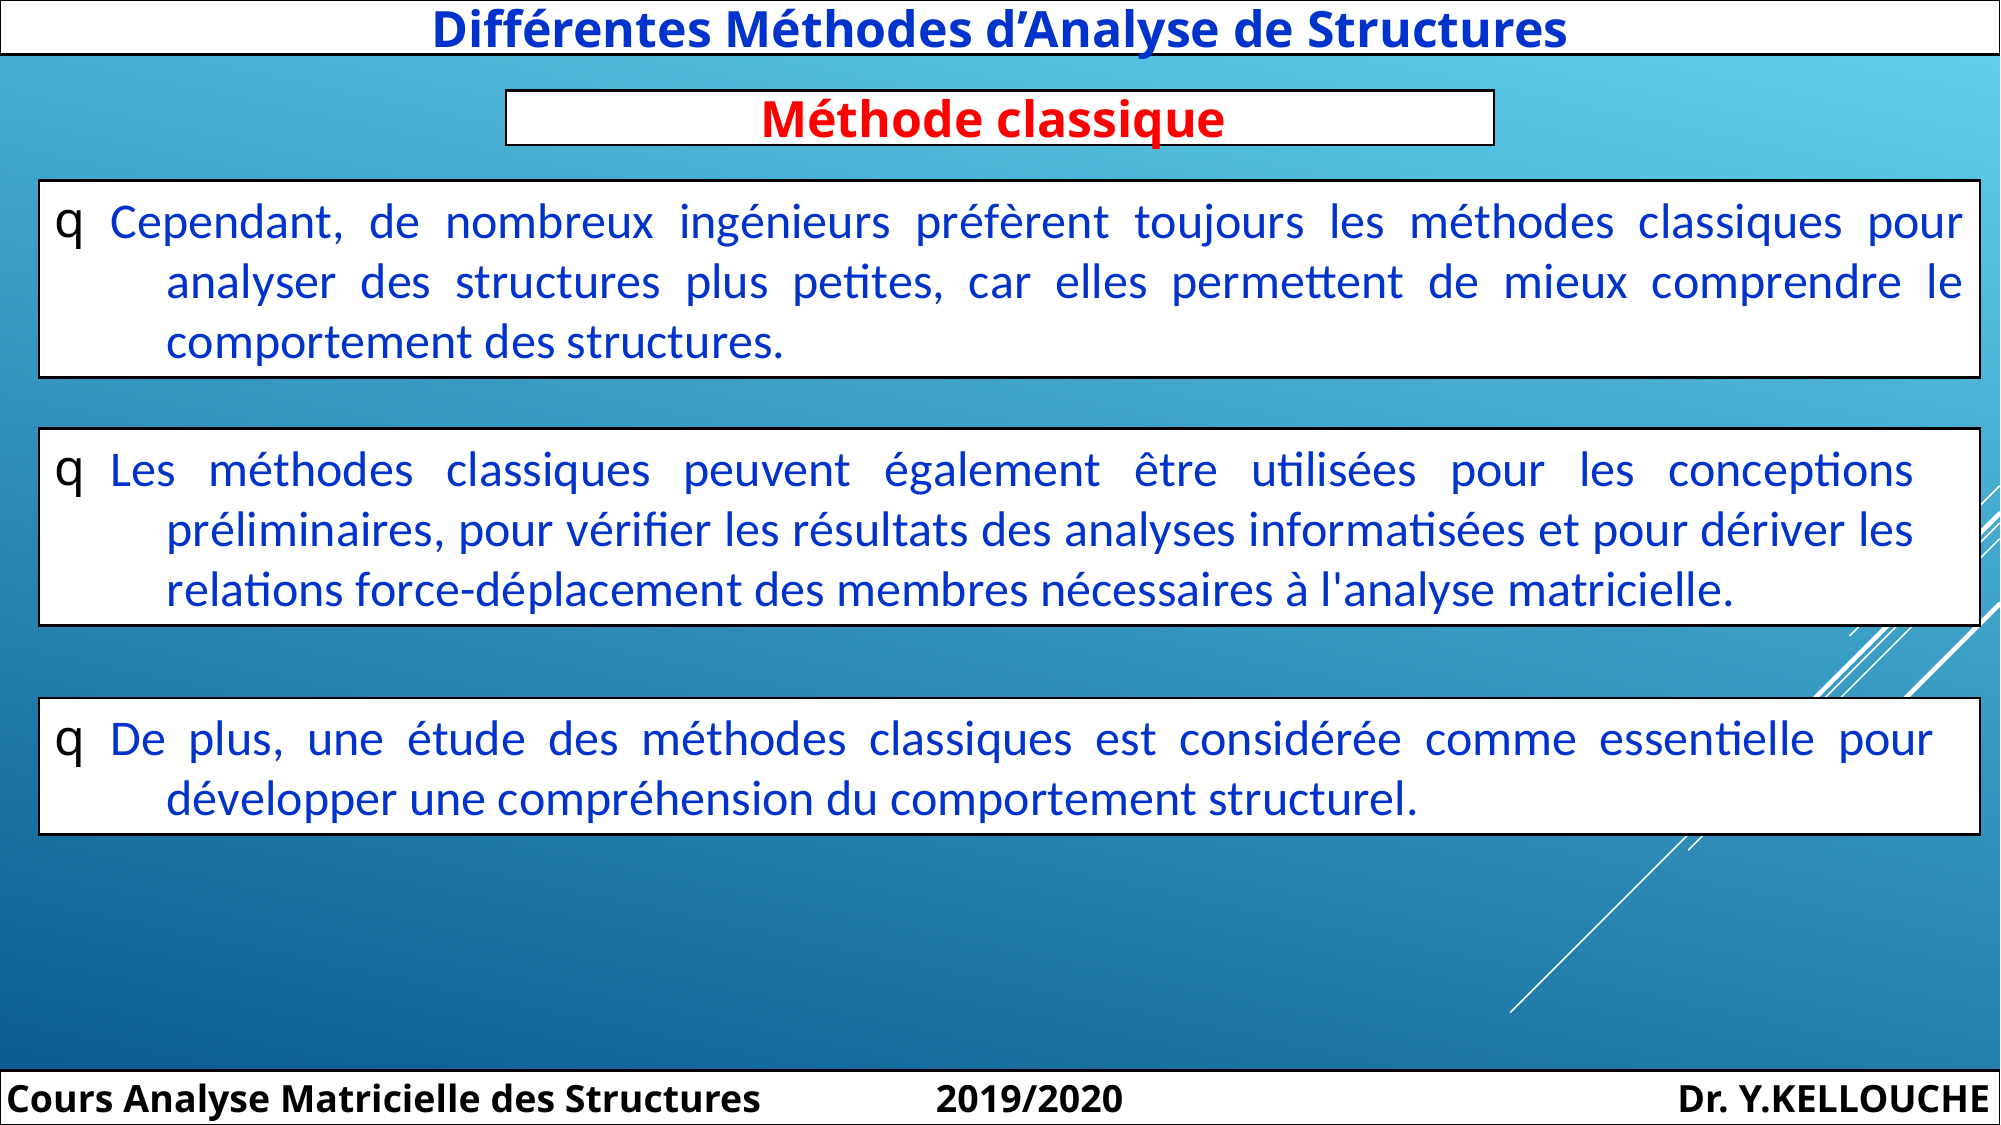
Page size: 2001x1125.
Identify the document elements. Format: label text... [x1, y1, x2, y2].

text_box Méthode classique [506, 90, 1494, 145]
text_box Cours Analyse Matricielle des Structures 2019/2020 Dr. Y.KELLOUCHE [0, 1070, 2000, 1125]
text_box Les méthodes classiques peuvent également être utilisées pour les conceptions préliminaires, pour vérifier les résultats des analyses informatisées et pour dériver les relations force-déplacement des membres nécessaires à l'analyse matricielle. [39, 428, 1981, 626]
text_box Différentes Méthodes d’Analyse de Structures [0, 0, 2000, 55]
text_box Cependant, de nombreux ingénieurs préfèrent toujours les méthodes classiques pour analyser des structures plus petites, car elles permettent de mieux comprendre le comportement des structures. [39, 180, 1981, 378]
text_box De plus, une étude des méthodes classiques est considérée comme essentielle pour développer une compréhension du comportement structurel. [39, 698, 1981, 835]
